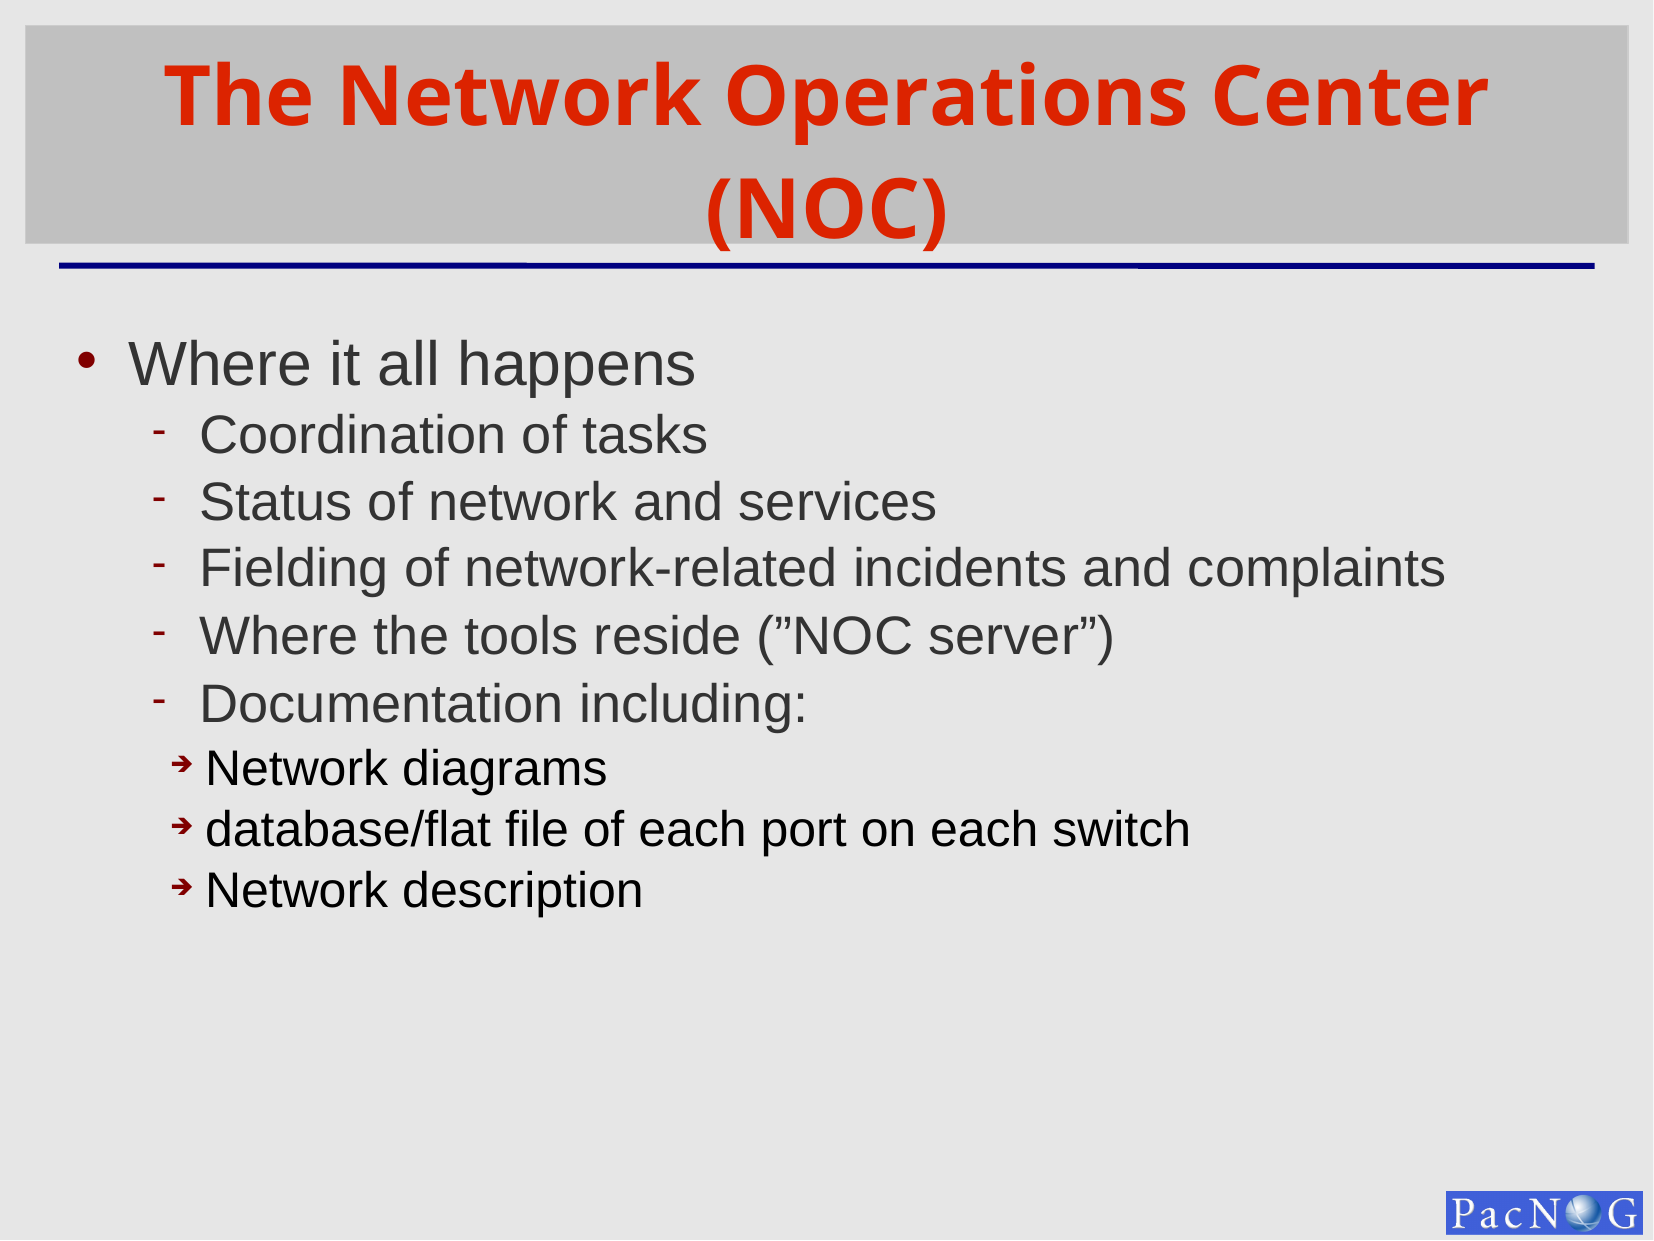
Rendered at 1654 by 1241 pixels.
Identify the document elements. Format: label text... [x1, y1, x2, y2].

picture [1446, 1191, 1643, 1235]
list Where it all happens Coordination of tasks Status of network and services Fielding of network-related incidents and complaints Where the tools reside (”NOC server”)‏ Documentation including: Network diagrams database/flat file of each port on each switch Network description [59, 322, 1595, 1230]
title The Network Operations Center (NOC)‏ [121, 46, 1534, 254]
